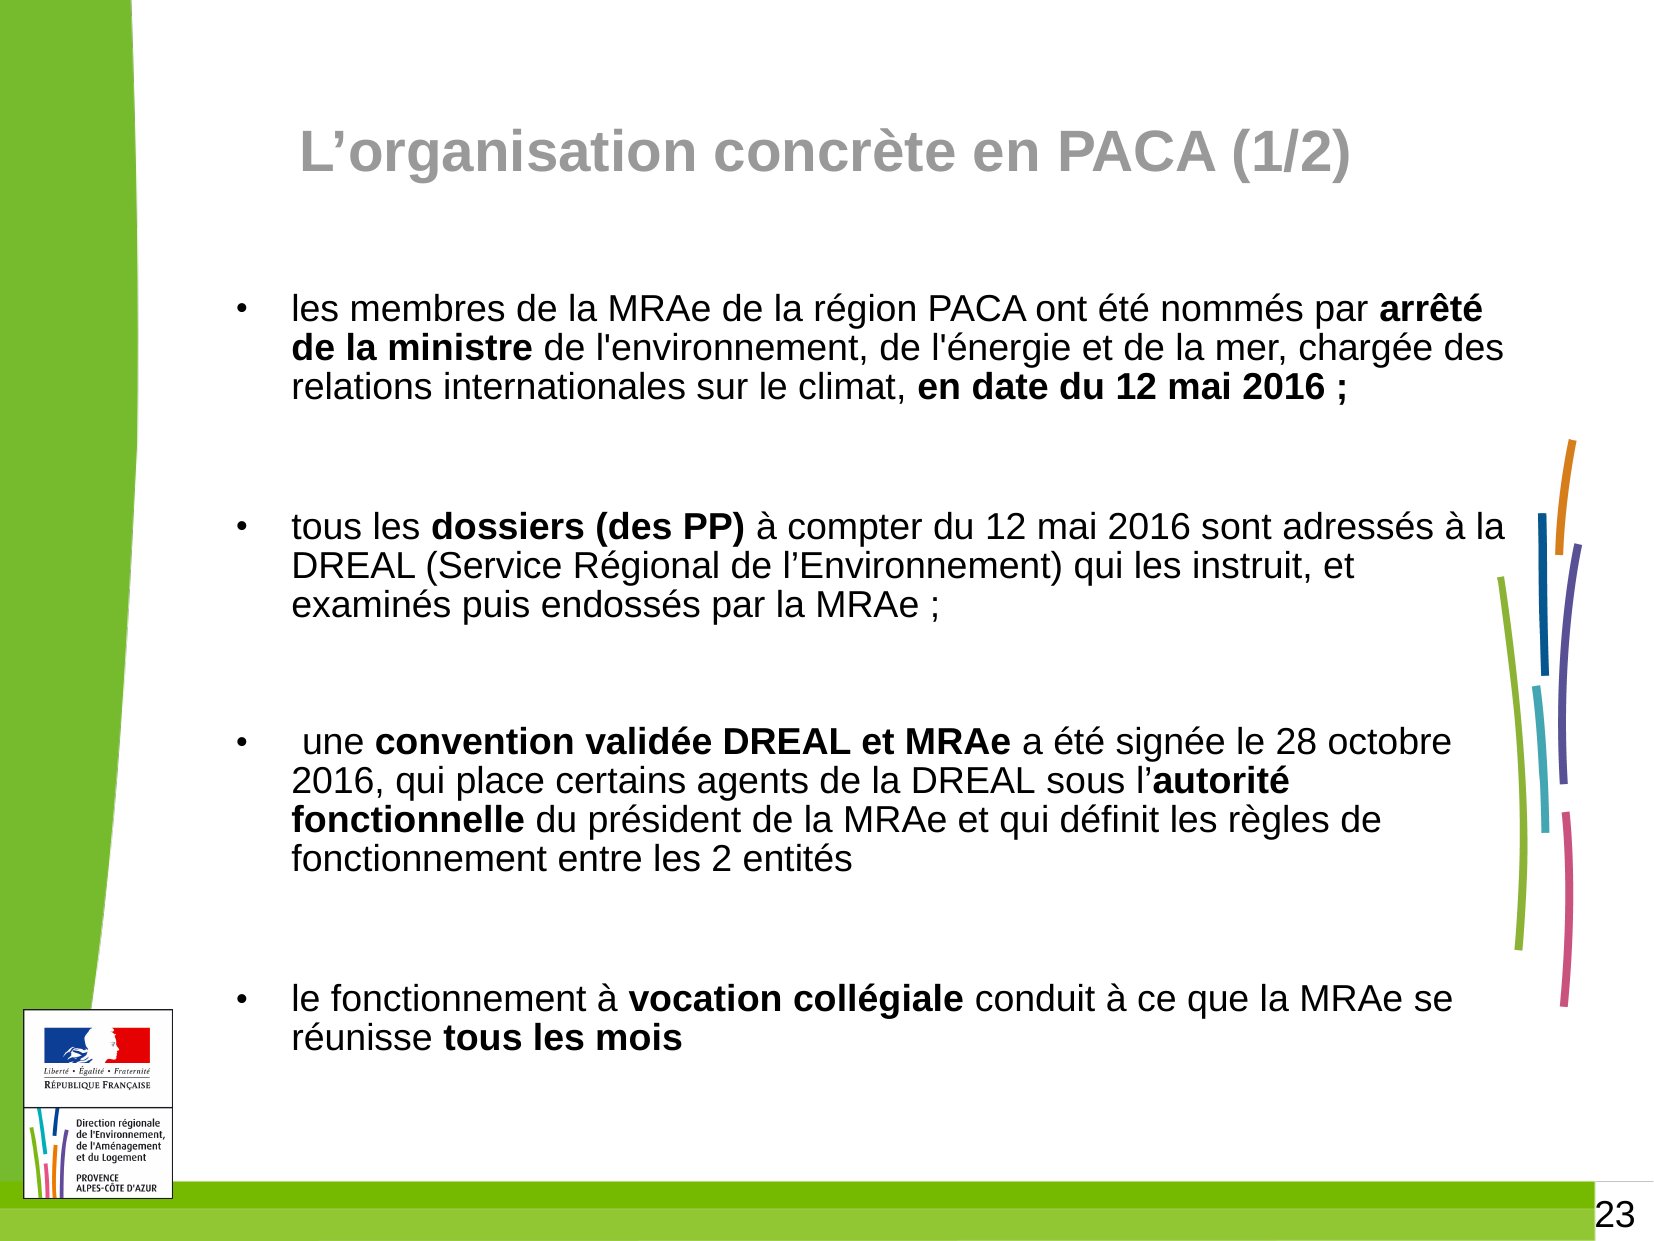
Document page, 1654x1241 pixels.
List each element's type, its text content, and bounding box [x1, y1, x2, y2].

picture [0, 0, 1654, 1241]
list les membres de la MRAe de la région PACA ont été nommés par arrêté de la ministre de l'environnement, de l'énergie et de la mer, chargée des relations internationales sur le climat, en date du 12 mai 2016 ; tous les dossiers (des PP) à compter du 12 mai 2016 sont adressés à la DREAL (Service Régional de l’Environnement) qui les instruit, et examinés puis endossés par la MRAe ; une convention validée DREAL et MRAe a été signée le 28 octobre 2016, qui place certains agents de la DREAL sous l’autorité fonctionnelle du président de la MRAe et qui définit les règles de fonctionnement entre les 2 entités le fonctionnement à vocation collégiale conduit à ce que la MRAe se réunisse tous les mois [179, 290, 1509, 1074]
title L’organisation concrète en PACA (1/2) [82, 49, 1571, 257]
